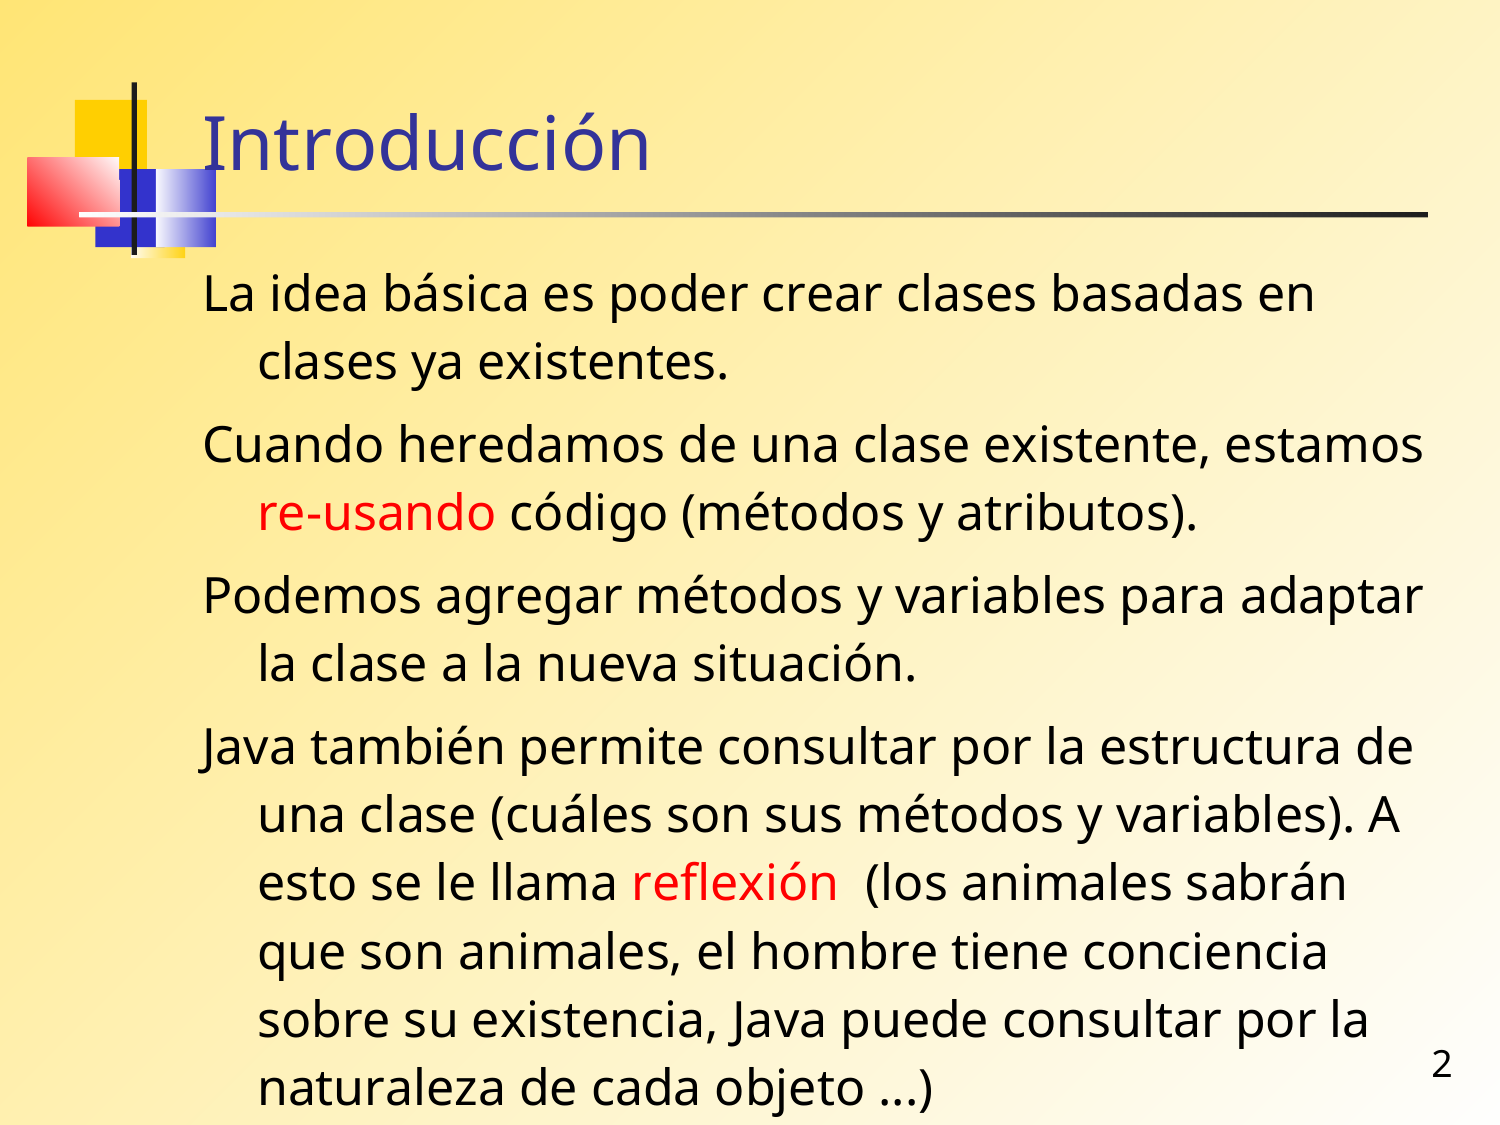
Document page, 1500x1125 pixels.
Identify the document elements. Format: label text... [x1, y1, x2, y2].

title Introducción [187, 37, 1466, 201]
list La idea básica es poder crear clases basadas en clases ya existentes. Cuando heredamos de una clase existente, estamos re-usando código (métodos y atributos). Podemos agregar métodos y variables para adaptar la clase a la nueva situación. Java también permite consultar por la estructura de una clase (cuáles son sus métodos y variables). A esto se le llama reflexión (los animales sabrán que son animales, el hombre tiene conciencia sobre su existencia, Java puede consultar por la naturaleza de cada objeto ...)‏ [187, 249, 1463, 1029]
